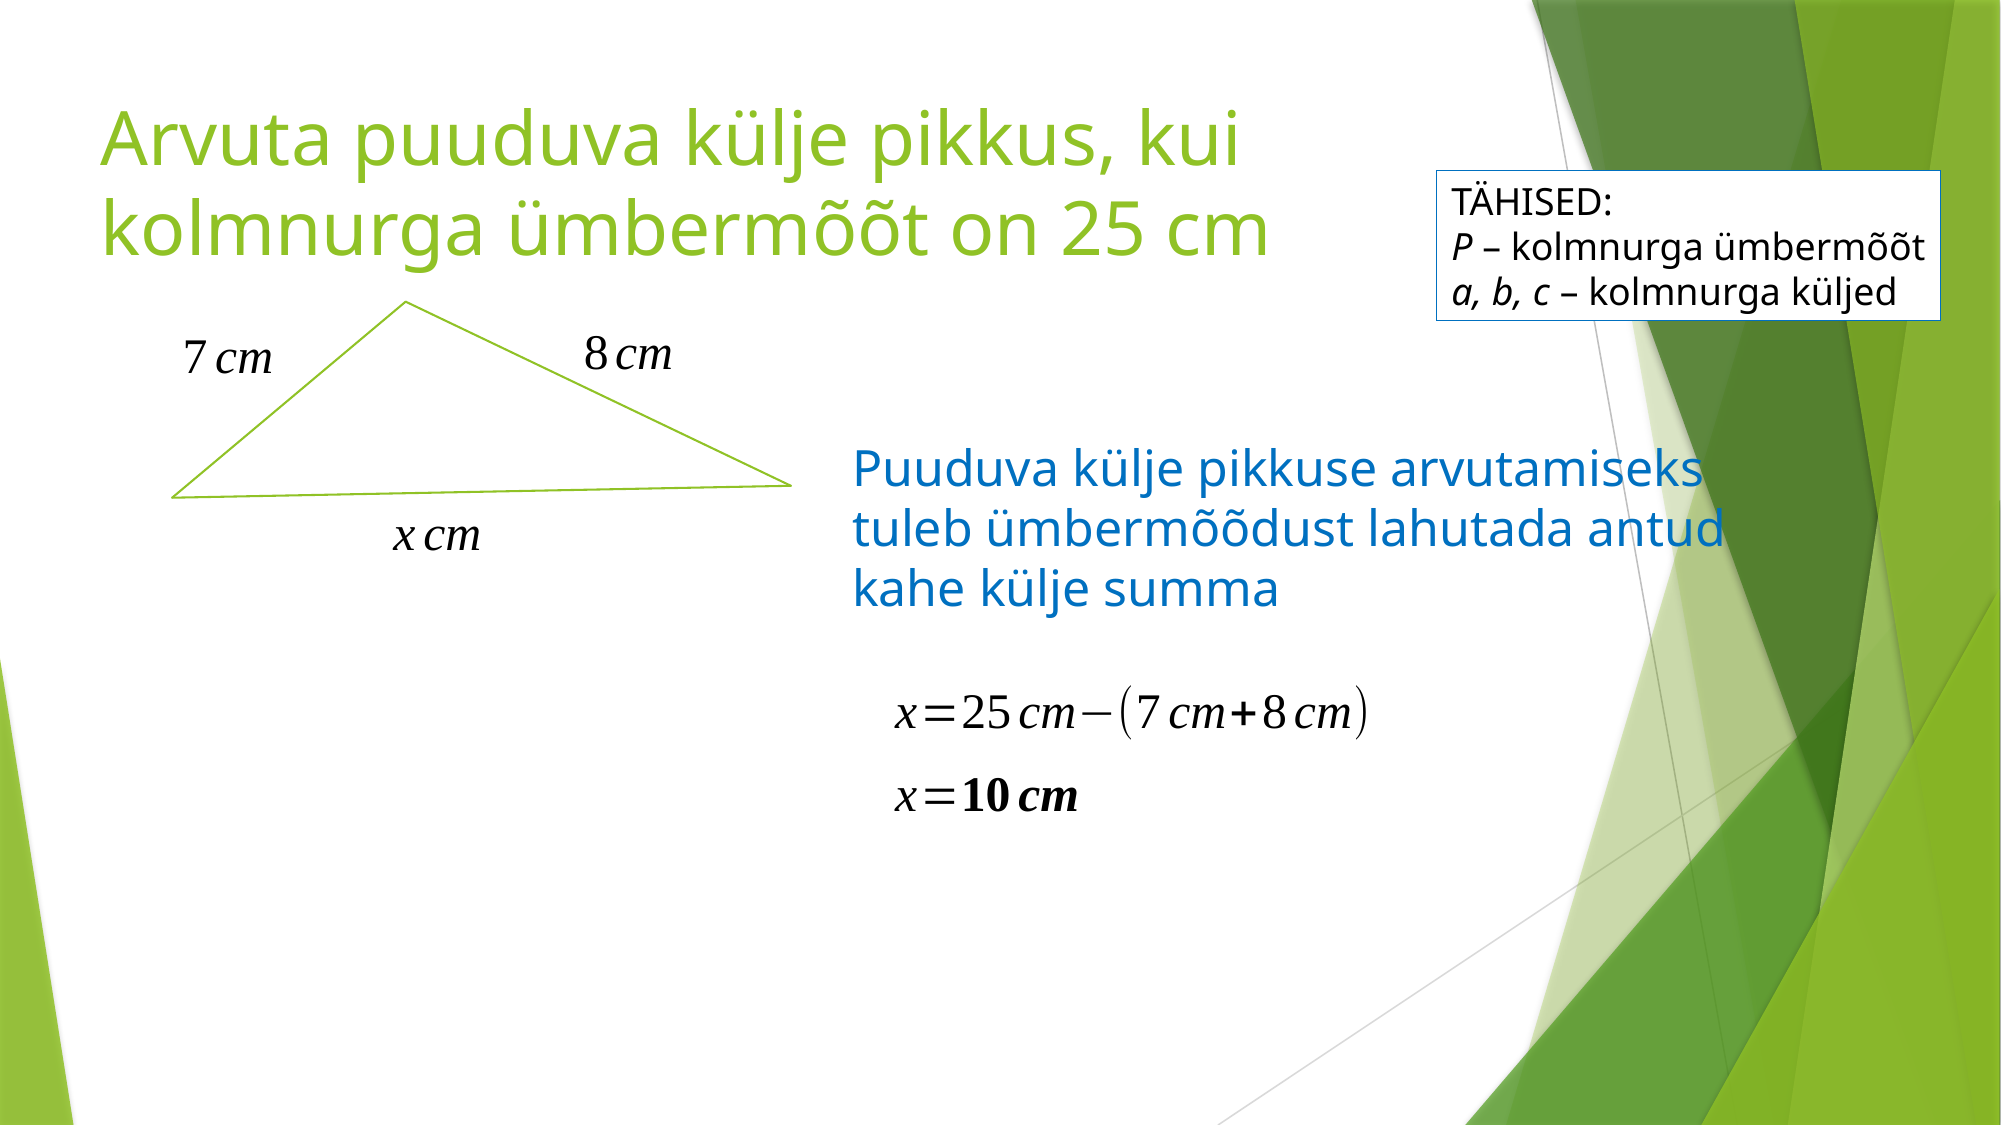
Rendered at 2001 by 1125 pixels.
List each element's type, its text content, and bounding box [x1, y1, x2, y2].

chart [885, 767, 1086, 822]
title Arvuta puuduva külje pikkus, kui kolmnurga ümbermõõt on 25 cm [85, 83, 1496, 300]
text_box TÄHISED: P – kolmnurga ümbermõõt a, b, c – kolmnurga küljed [1436, 170, 1941, 321]
chart [576, 324, 680, 380]
chart [383, 506, 488, 562]
chart [885, 683, 1377, 743]
chart [177, 328, 280, 384]
text_box Puuduva külje pikkuse arvutamiseks tuleb ümbermõõdust lahutada antud kahe külje summa [837, 429, 1755, 625]
